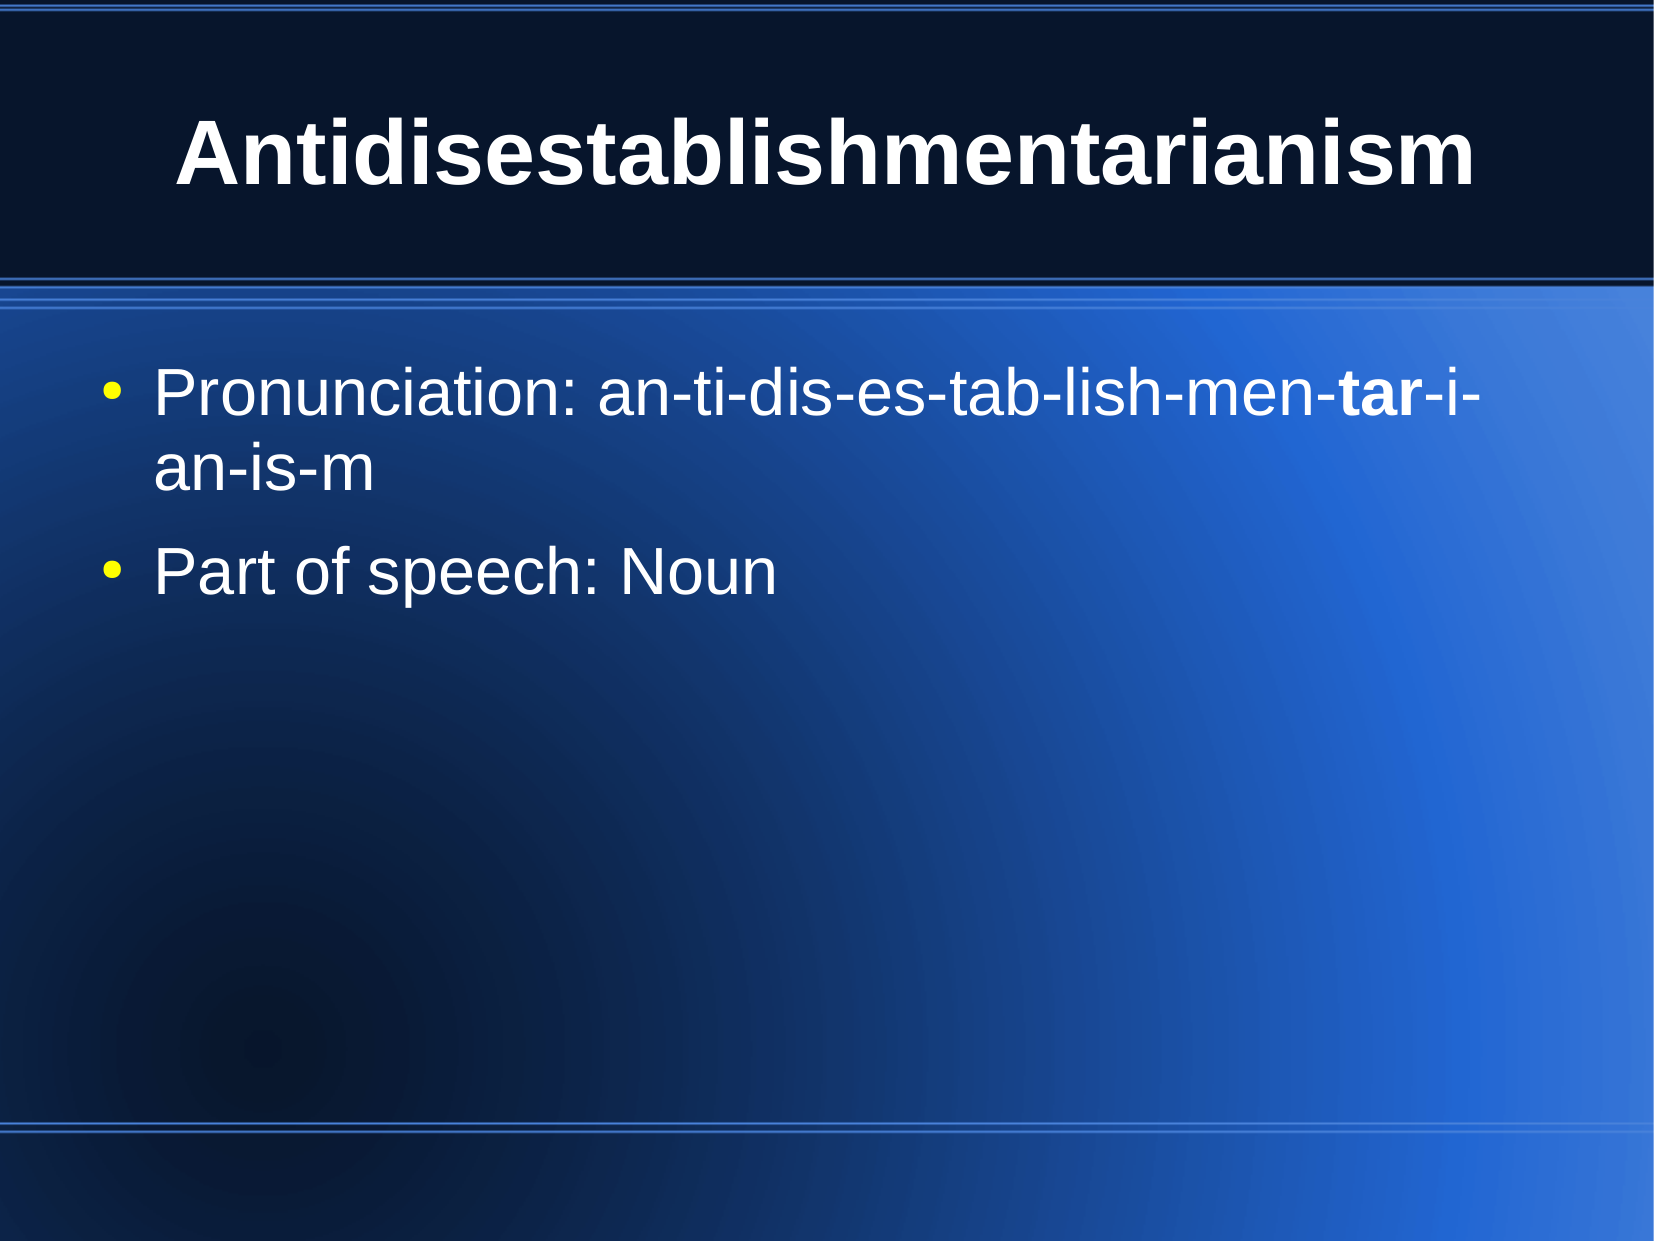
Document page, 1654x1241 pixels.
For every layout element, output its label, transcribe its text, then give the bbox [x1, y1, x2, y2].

picture [0, 0, 1654, 1241]
list Pronunciation: an-ti-dis-es-tab-lish-men-tar-i-an-is-m Part of speech: Noun [82, 355, 1571, 1043]
title Antidisestablishmentarianism [82, 56, 1571, 250]
